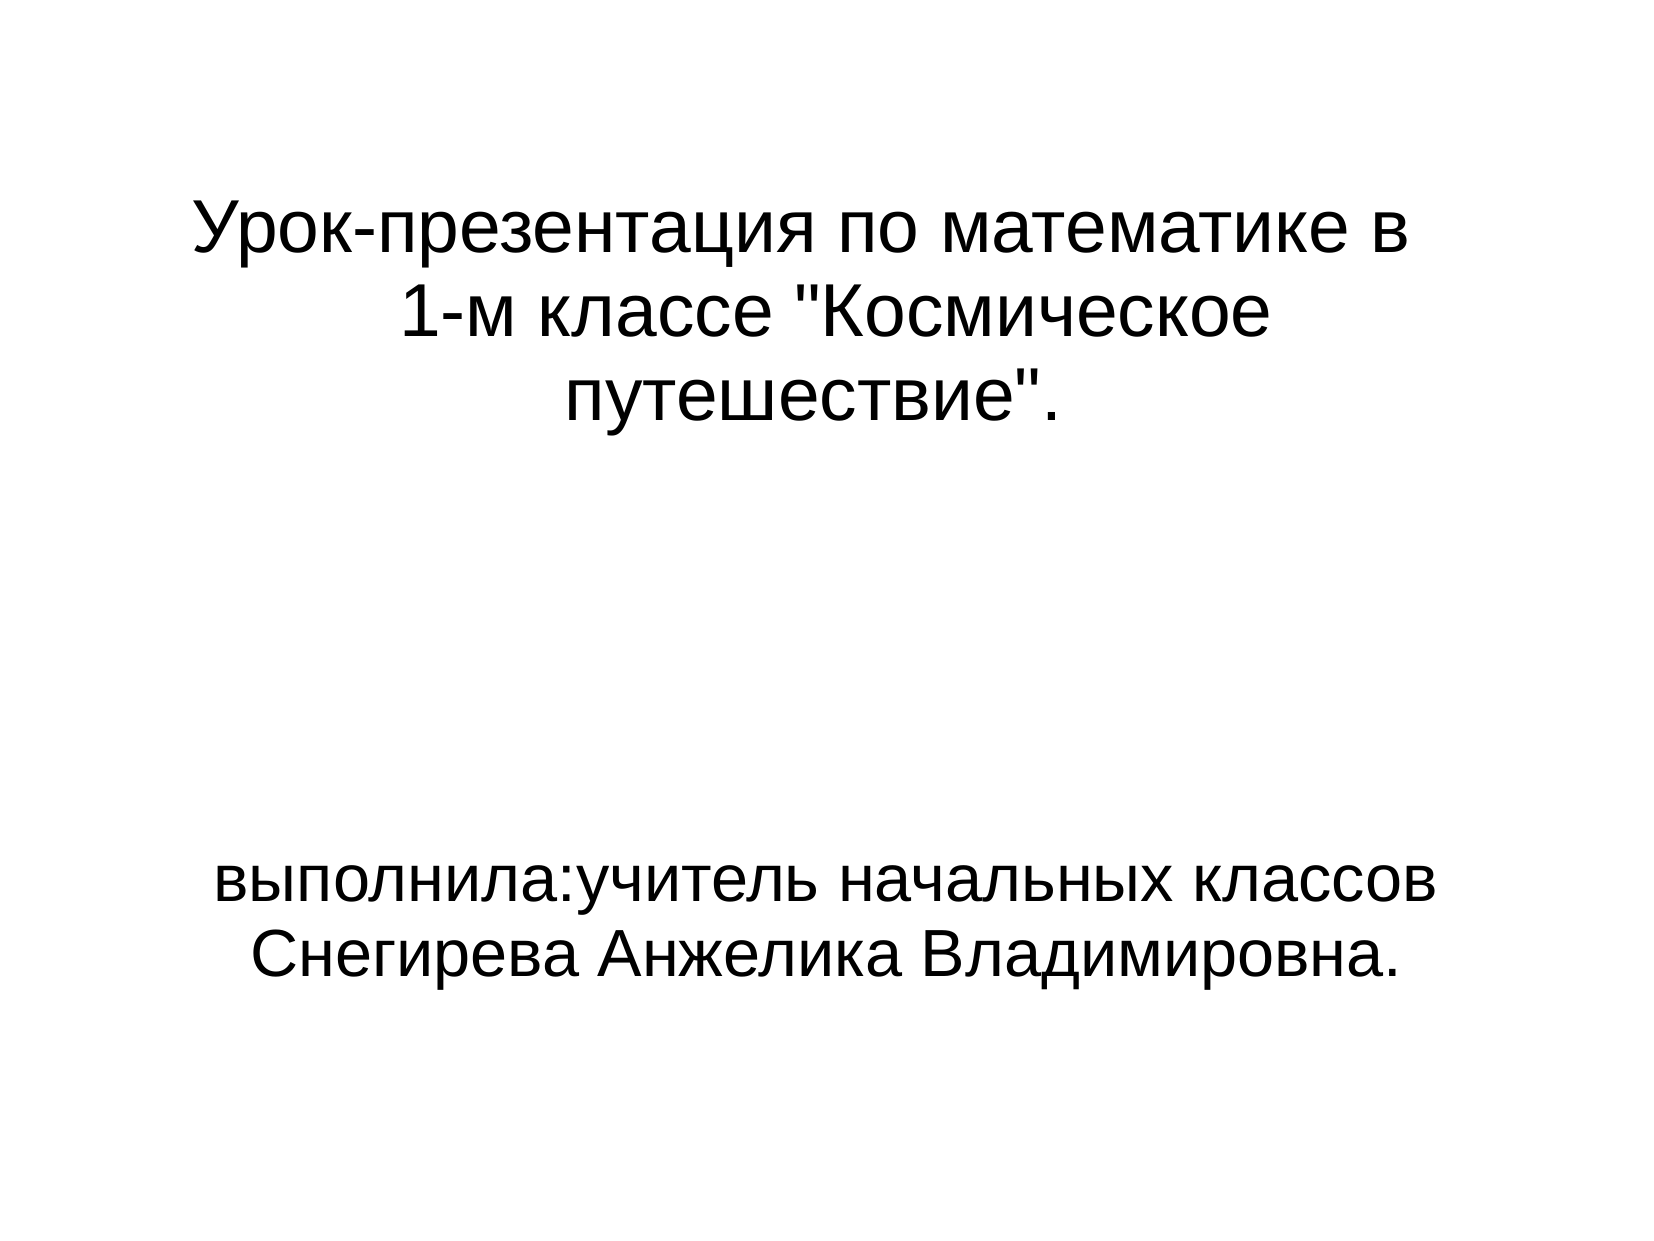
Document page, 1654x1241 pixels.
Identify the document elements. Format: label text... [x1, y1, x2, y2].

subtitle выполнила:учитель начальных классов Снегирева Анжелика Владимировна. [82, 49, 1571, 1109]
